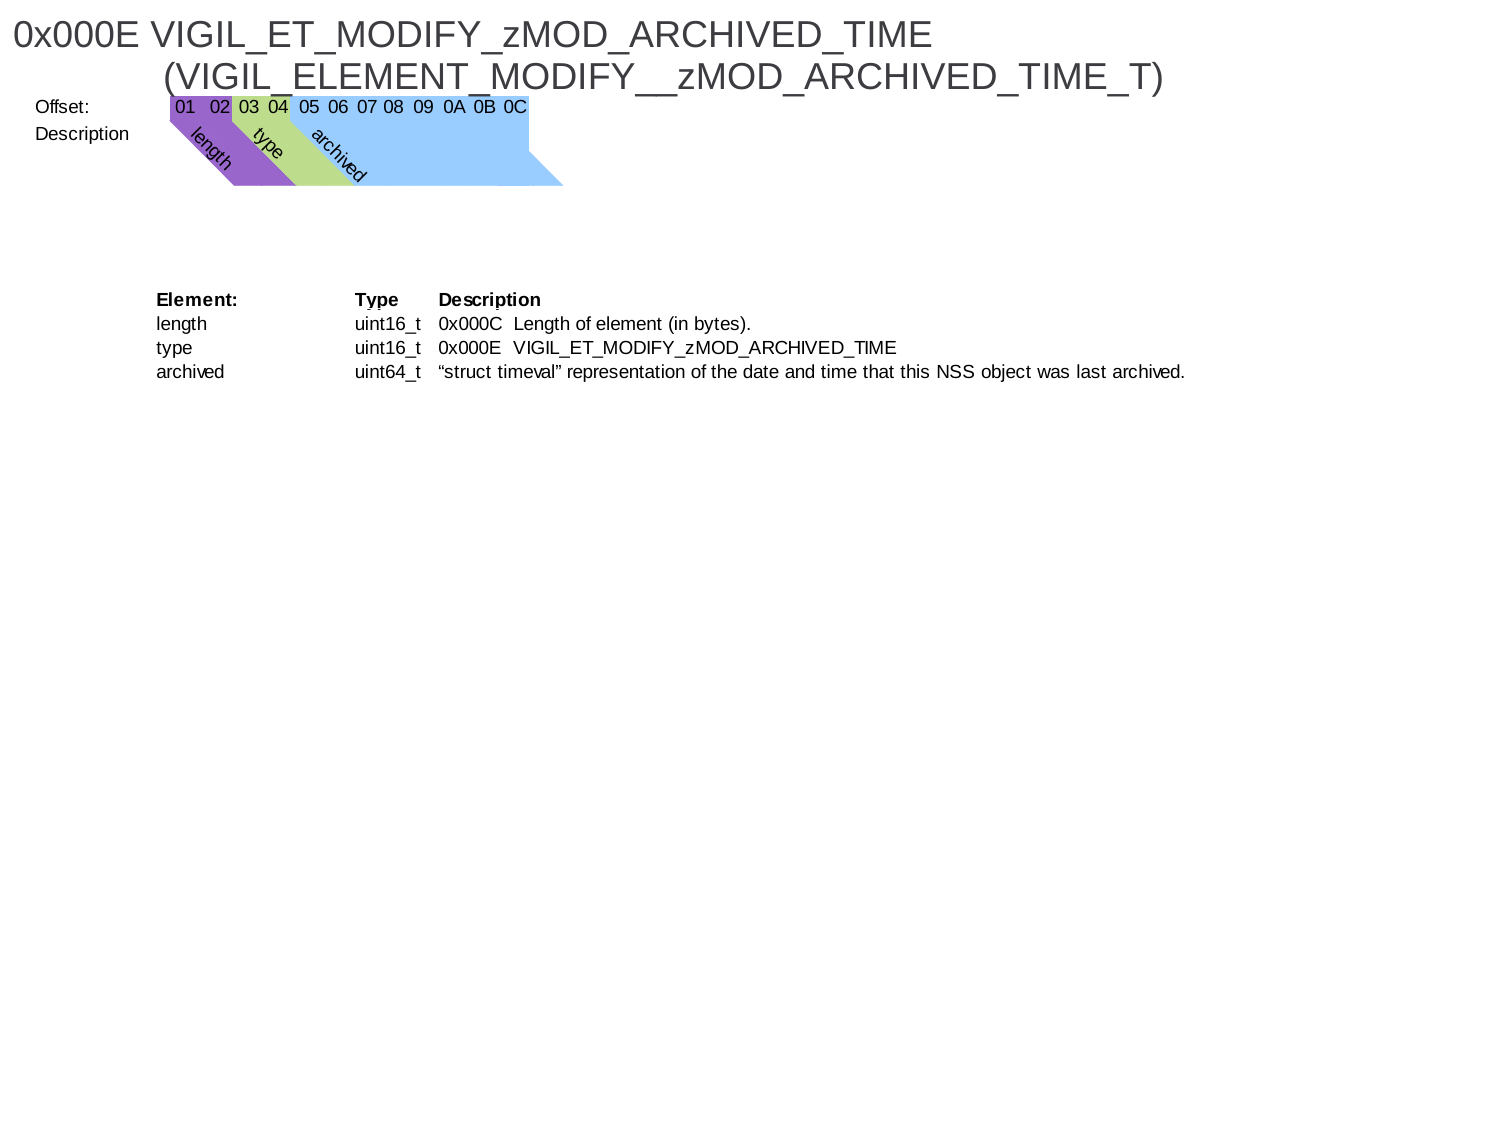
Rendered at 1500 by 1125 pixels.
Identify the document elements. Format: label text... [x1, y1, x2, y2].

text_box 0x000E VIGIL_ET_MODIFY_zMOD_ARCHIVED_TIME (VIGIL_ELEMENT_MODIFY__zMOD_ARCHIVED_TIME_T) [13, 13, 1440, 98]
chart [33, 98, 1032, 286]
chart [154, 289, 1345, 388]
